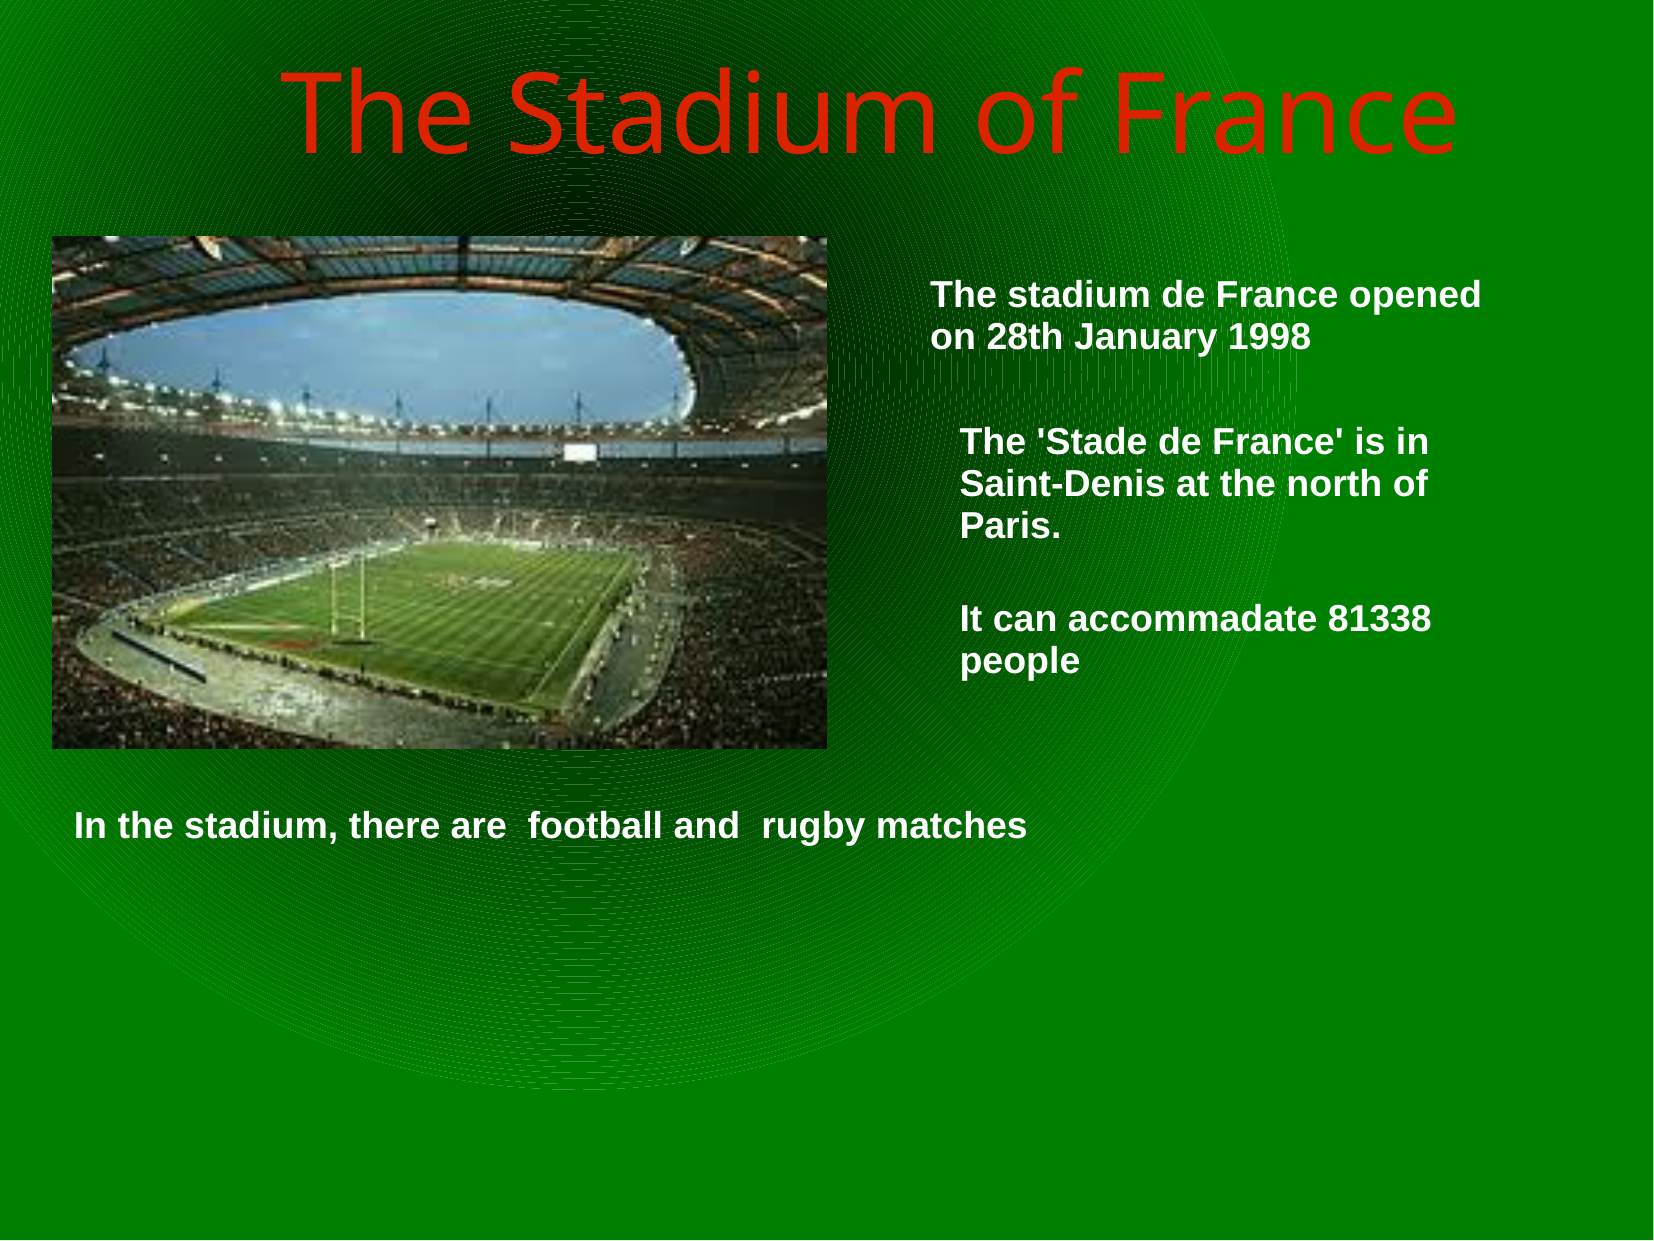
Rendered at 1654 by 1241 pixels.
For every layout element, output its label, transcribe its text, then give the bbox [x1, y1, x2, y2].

picture [52, 236, 827, 749]
text_box The 'Stade de France' is in Saint-Denis at the north of Paris. [944, 413, 1506, 558]
text_box In the stadium, there are football and rugby matches [59, 797, 1182, 856]
text_box The stadium de France opened on 28th January 1998 [915, 265, 1536, 368]
text_box It can accommadate 81338 people [944, 590, 1477, 692]
text_box The Stadium of France [265, 25, 1595, 178]
